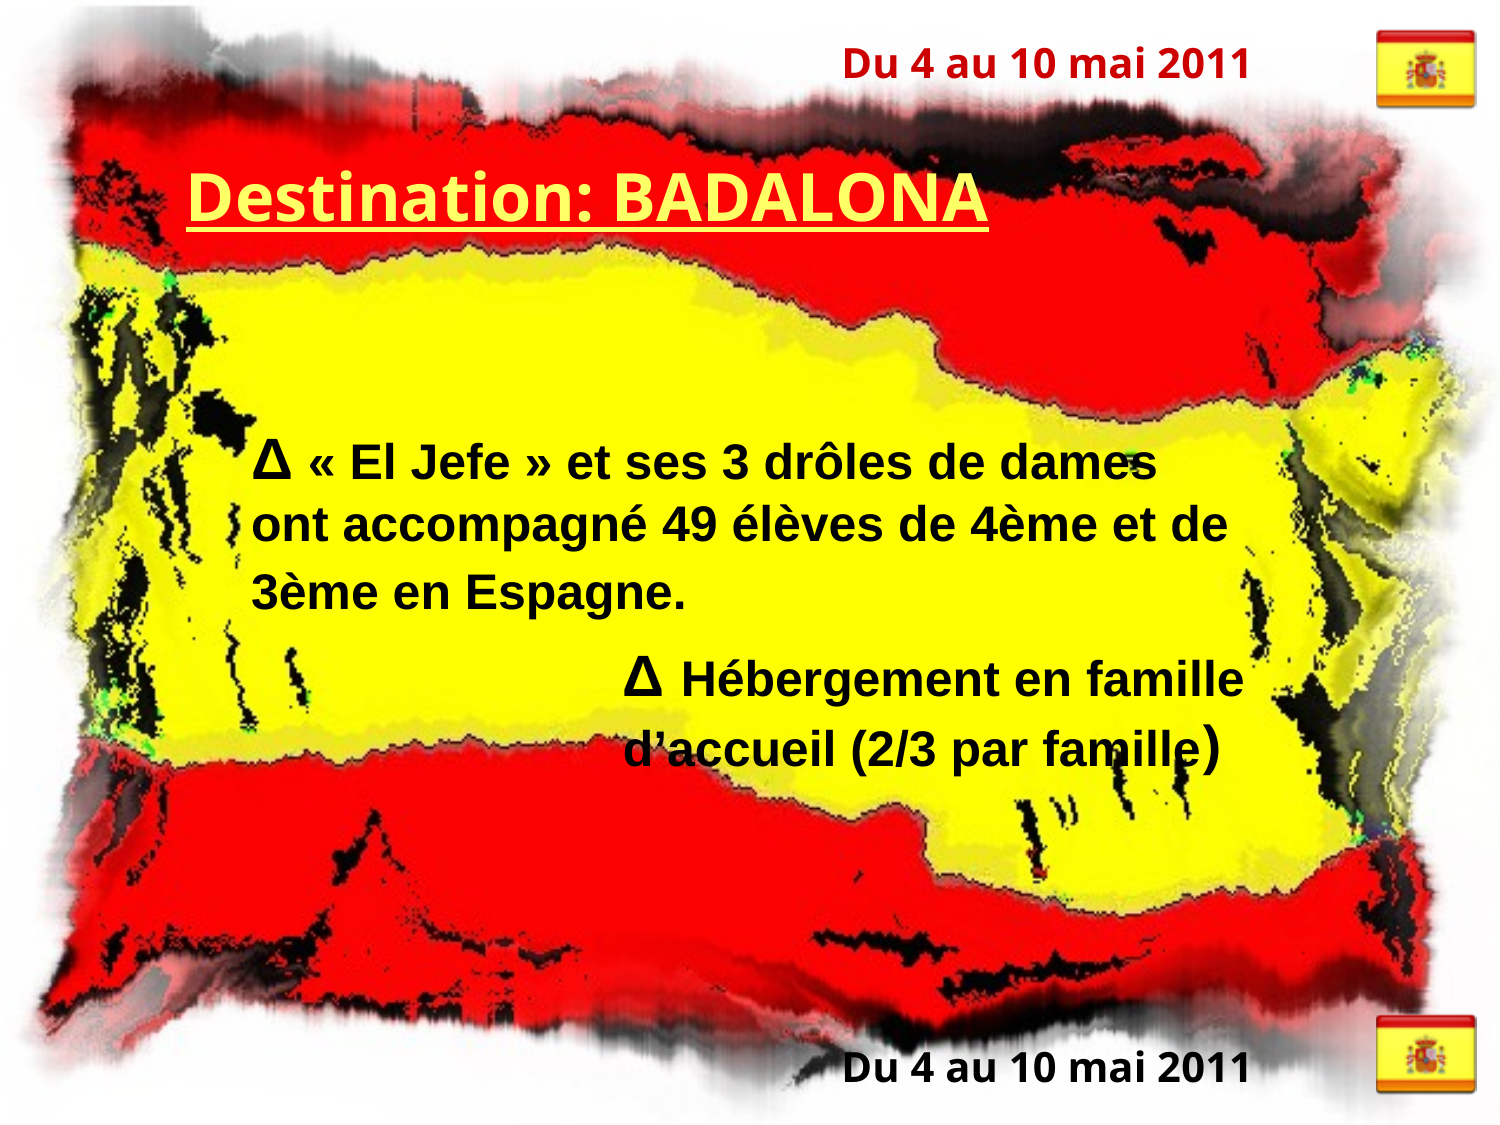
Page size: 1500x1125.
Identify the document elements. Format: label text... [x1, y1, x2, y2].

text_box Δ Hébergement en famille d’accueil (2/3 par famille) [608, 630, 1329, 787]
text_box Δ « El Jefe » et ses 3 drôles de dames ont accompagné 49 élèves de 4ème et de 3ème en Espagne. [236, 413, 1253, 629]
text_box Destination: BADALONA [171, 147, 1152, 244]
picture [0, 0, 1500, 1125]
